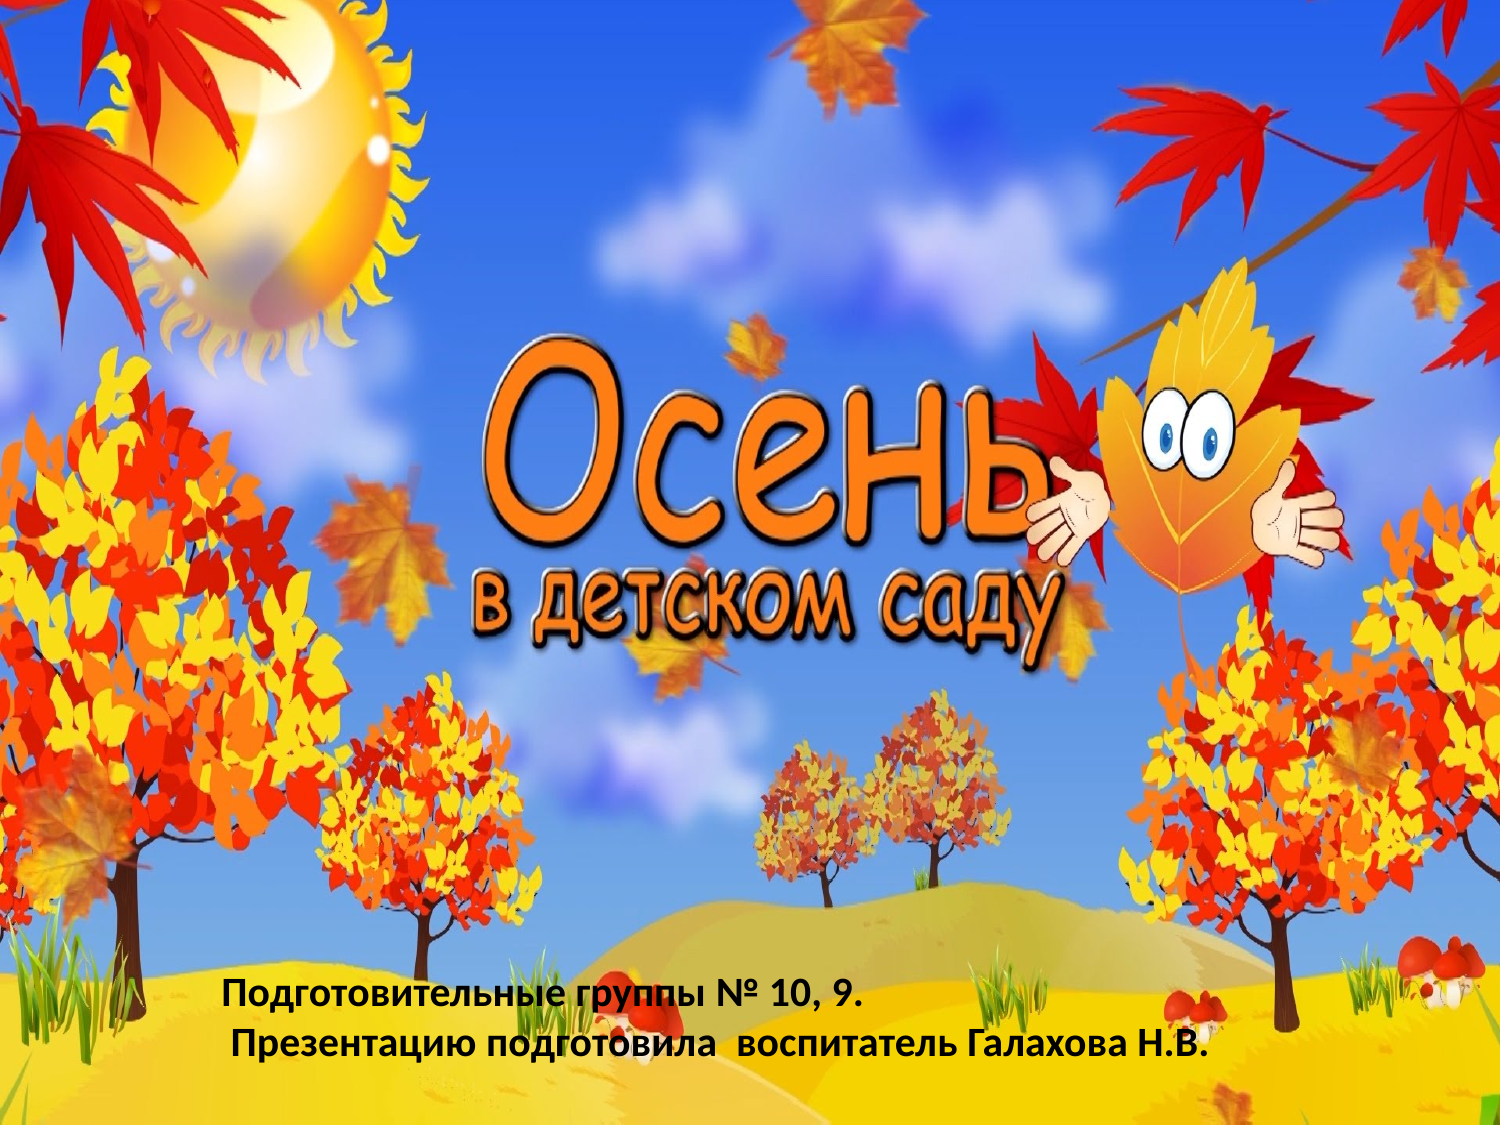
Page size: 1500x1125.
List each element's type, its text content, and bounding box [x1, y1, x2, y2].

text_box Подготовительные группы № 10, 9. Презентацию подготовила воспитатель Галахова Н.В. [206, 822, 1459, 1073]
picture [0, 0, 1500, 1125]
